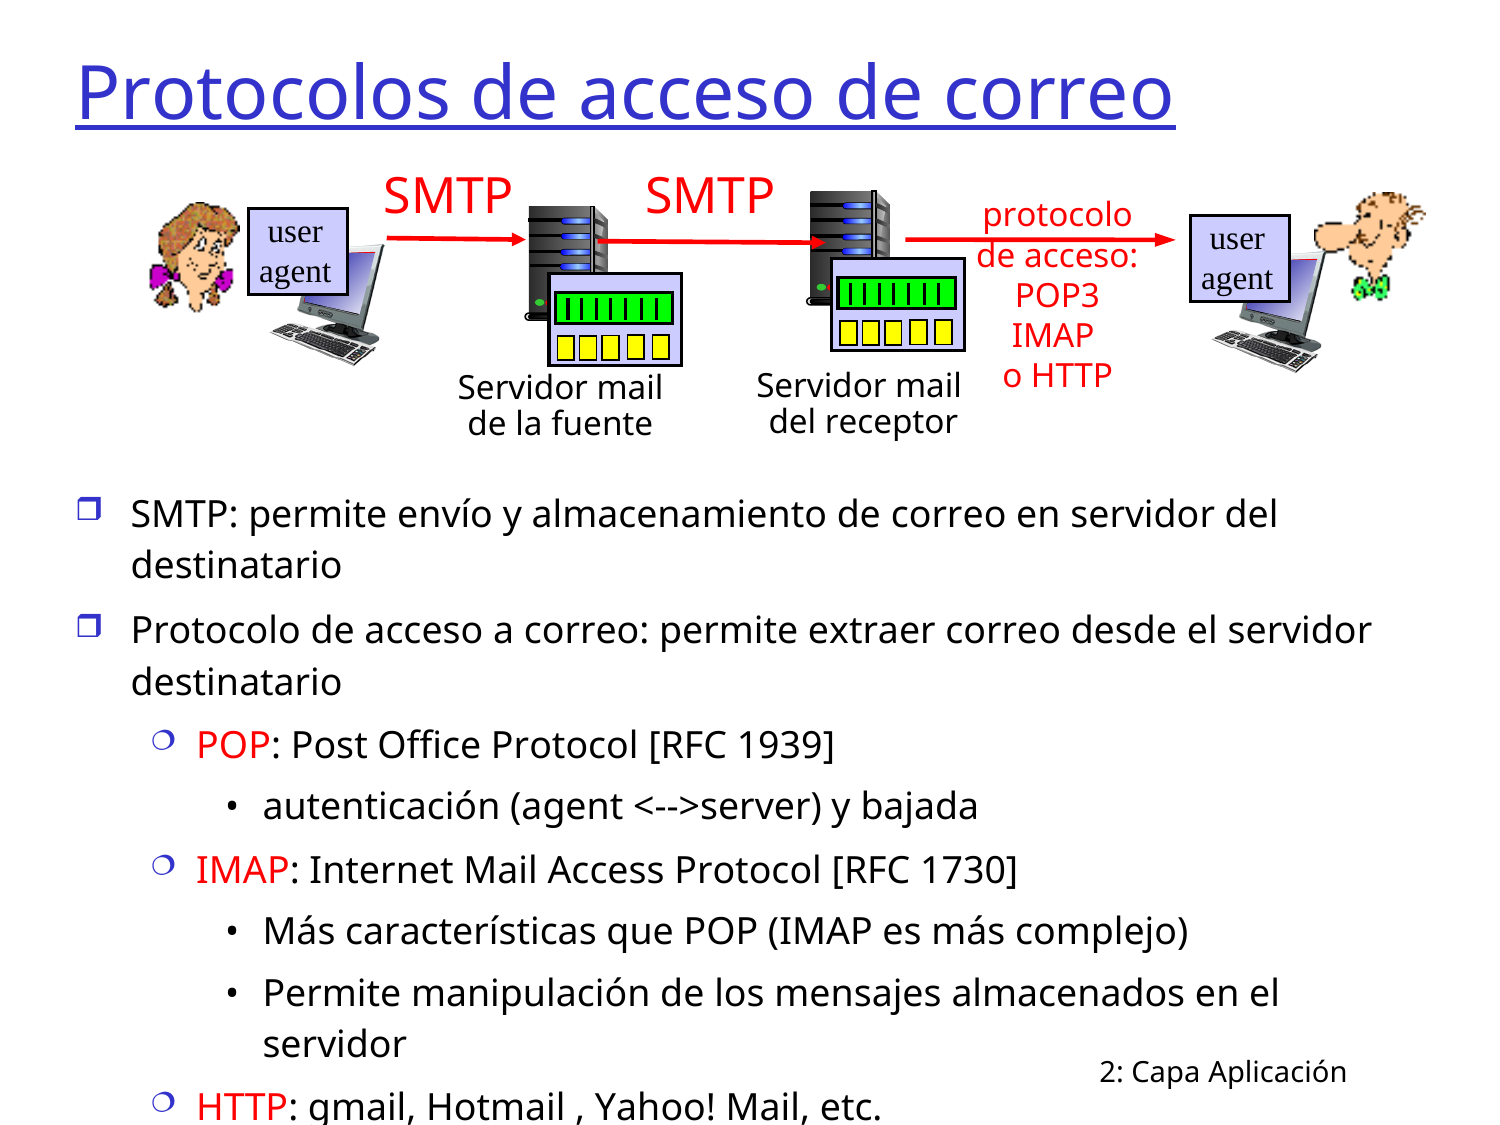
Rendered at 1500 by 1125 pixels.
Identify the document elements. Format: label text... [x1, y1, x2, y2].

text_box Servidor mail del receptor [741, 361, 986, 449]
text_box protocolo de acceso: POP3 IMAP o HTTP [961, 190, 1154, 402]
text_box [304, 208, 376, 315]
list SMTP: permite envío y almacenamiento de correo en servidor del destinatario Protocolo de acceso a correo: permite extraer correo desde el servidor destinatario POP: Post Office Protocol [RFC 1939] autenticación (agent <-->server) y bajada IMAP: Internet Mail Access Protocol [RFC 1730] Más características que POP (IMAP es más complejo)‏ Permite manipulación de los mensajes almacenados en el servidor HTTP: gmail, Hotmail , Yahoo! Mail, etc. [75, 487, 1426, 1088]
text_box user agent [1186, 208, 1289, 305]
picture [1184, 192, 1426, 382]
text_box [806, 191, 961, 351]
text_box SMTP [630, 162, 791, 233]
picture [242, 238, 389, 375]
text_box [525, 206, 682, 366]
text_box [1246, 215, 1318, 322]
picture [146, 202, 240, 317]
text_box Servidor mail de la fuente [442, 362, 679, 451]
text_box user agent [244, 201, 347, 298]
text_box SMTP [368, 162, 530, 233]
title Protocolos de acceso de correo [75, 30, 1426, 150]
